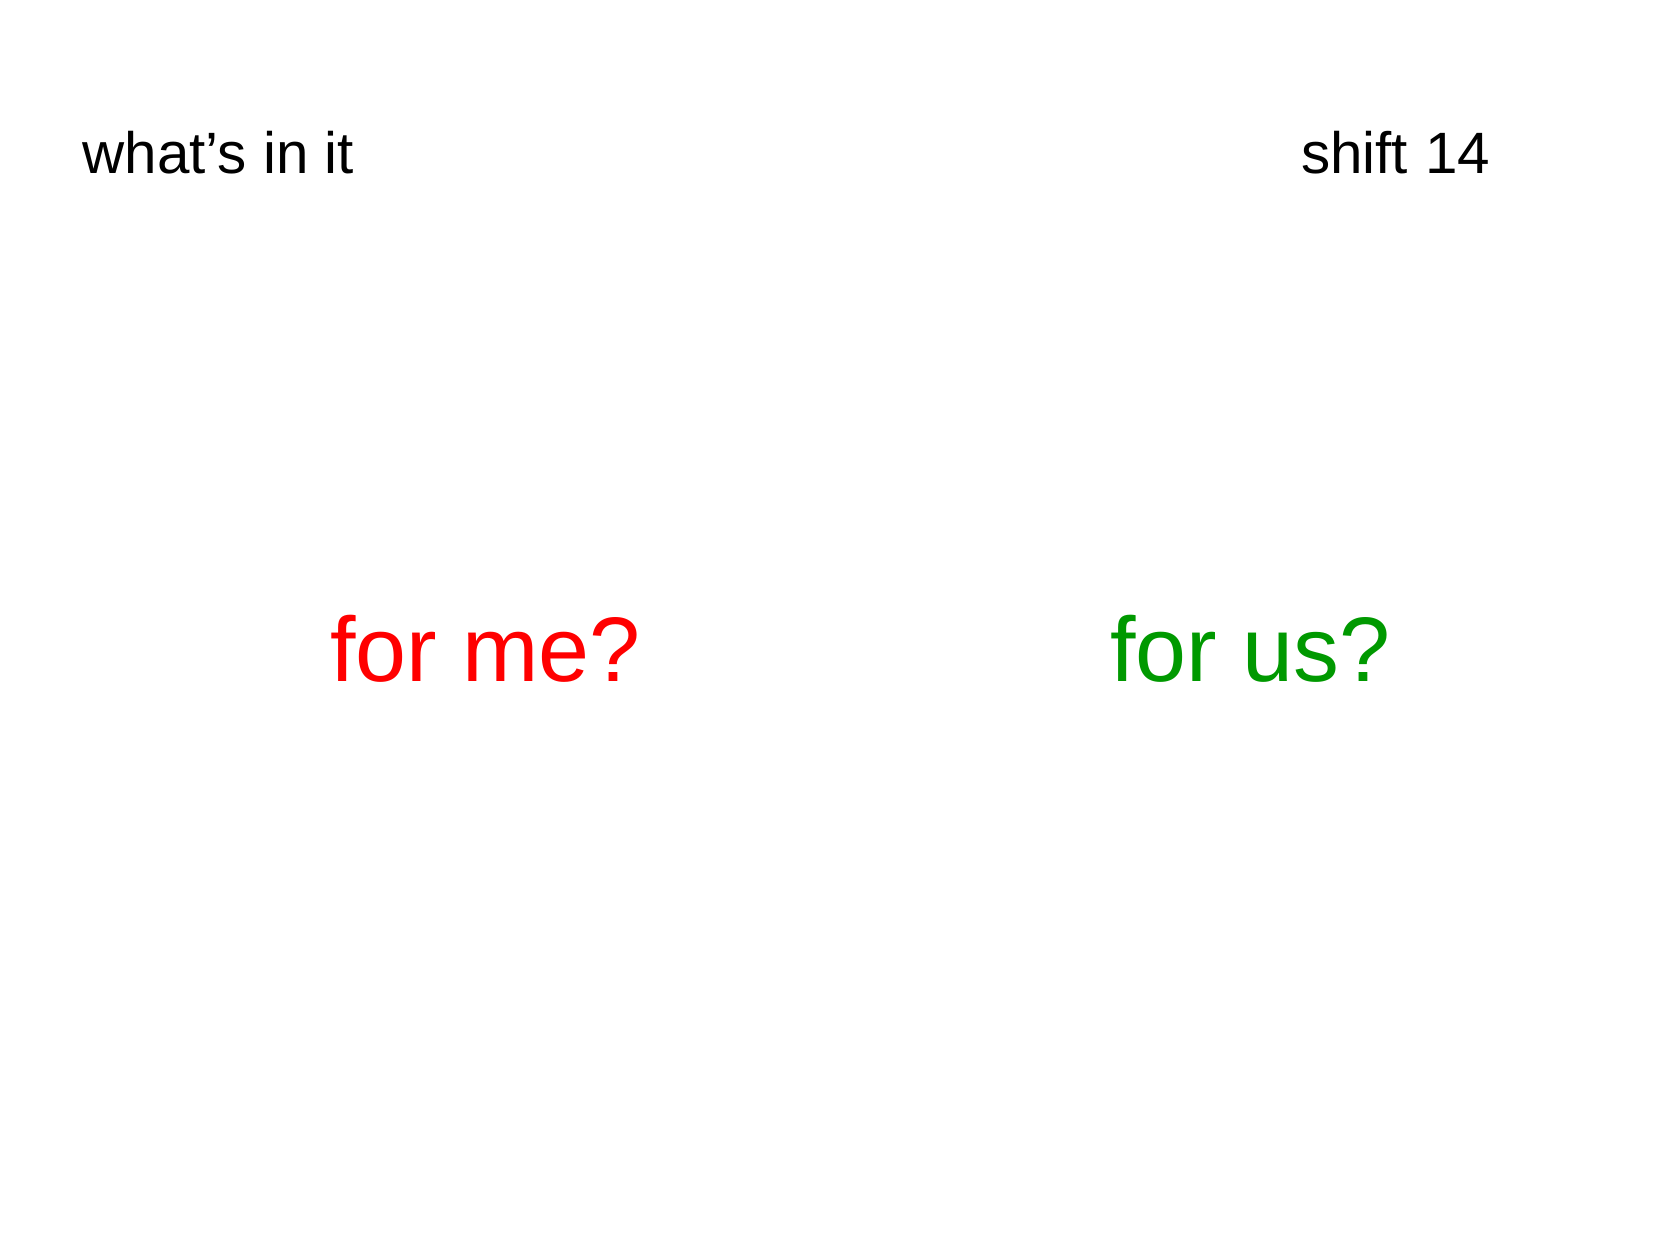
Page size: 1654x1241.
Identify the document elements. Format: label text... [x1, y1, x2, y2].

title 14 [1425, 49, 1572, 257]
list for us? [825, 290, 1606, 1010]
list for me? [60, 290, 825, 1010]
title what’s in it [82, 49, 767, 257]
title shift [767, 49, 1409, 257]
